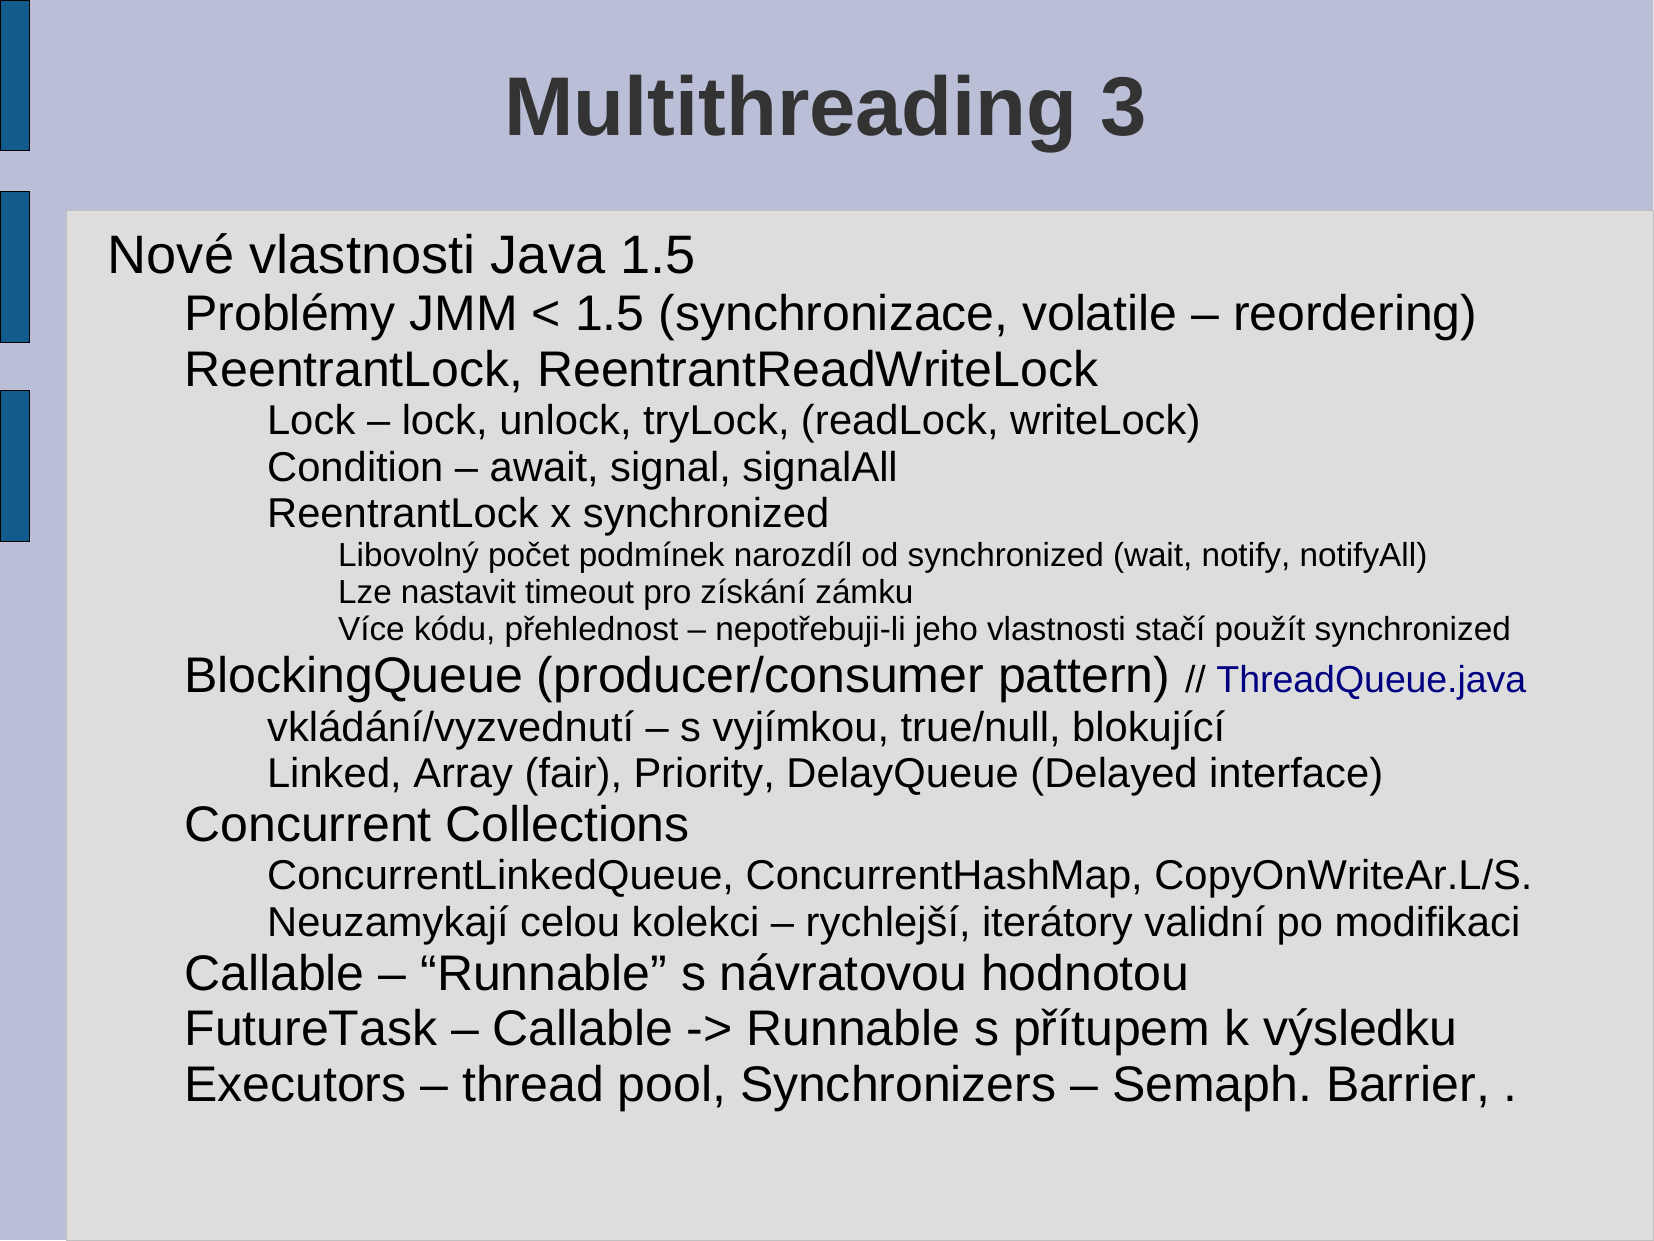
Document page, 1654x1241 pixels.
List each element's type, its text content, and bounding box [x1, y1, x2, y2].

list Nové vlastnosti Java 1.5 Problémy JMM < 1.5 (synchronizace, volatile – reordering) ReentrantLock, ReentrantReadWriteLock Lock – lock, unlock, tryLock, (readLock, writeLock) Condition – await, signal, signalAll ReentrantLock x synchronized Libovolný počet podmínek narozdíl od synchronized (wait, notify, notifyAll) Lze nastavit timeout pro získání zámku Více kódu, přehlednost – nepotřebuji-li jeho vlastnosti stačí použít synchronized BlockingQueue (producer/consumer pattern) // ThreadQueue.java vkládání/vyzvednutí – s vyjímkou, true/null, blokující Linked, Array (fair), Priority, DelayQueue (Delayed interface) Concurrent Collections ConcurrentLinkedQueue, ConcurrentHashMap, CopyOnWriteAr.L/S. Neuzamykají celou kolekci – rychlejší, iterátory validní po modifikaci Callable – “Runnable” s návratovou hodnotou FutureTask – Callable -> Runnable s přítupem k výsledku Executors – thread pool, Synchronizers – Semaph. Barrier, . [90, 225, 1576, 1189]
title Multithreading 3 [120, 17, 1533, 196]
